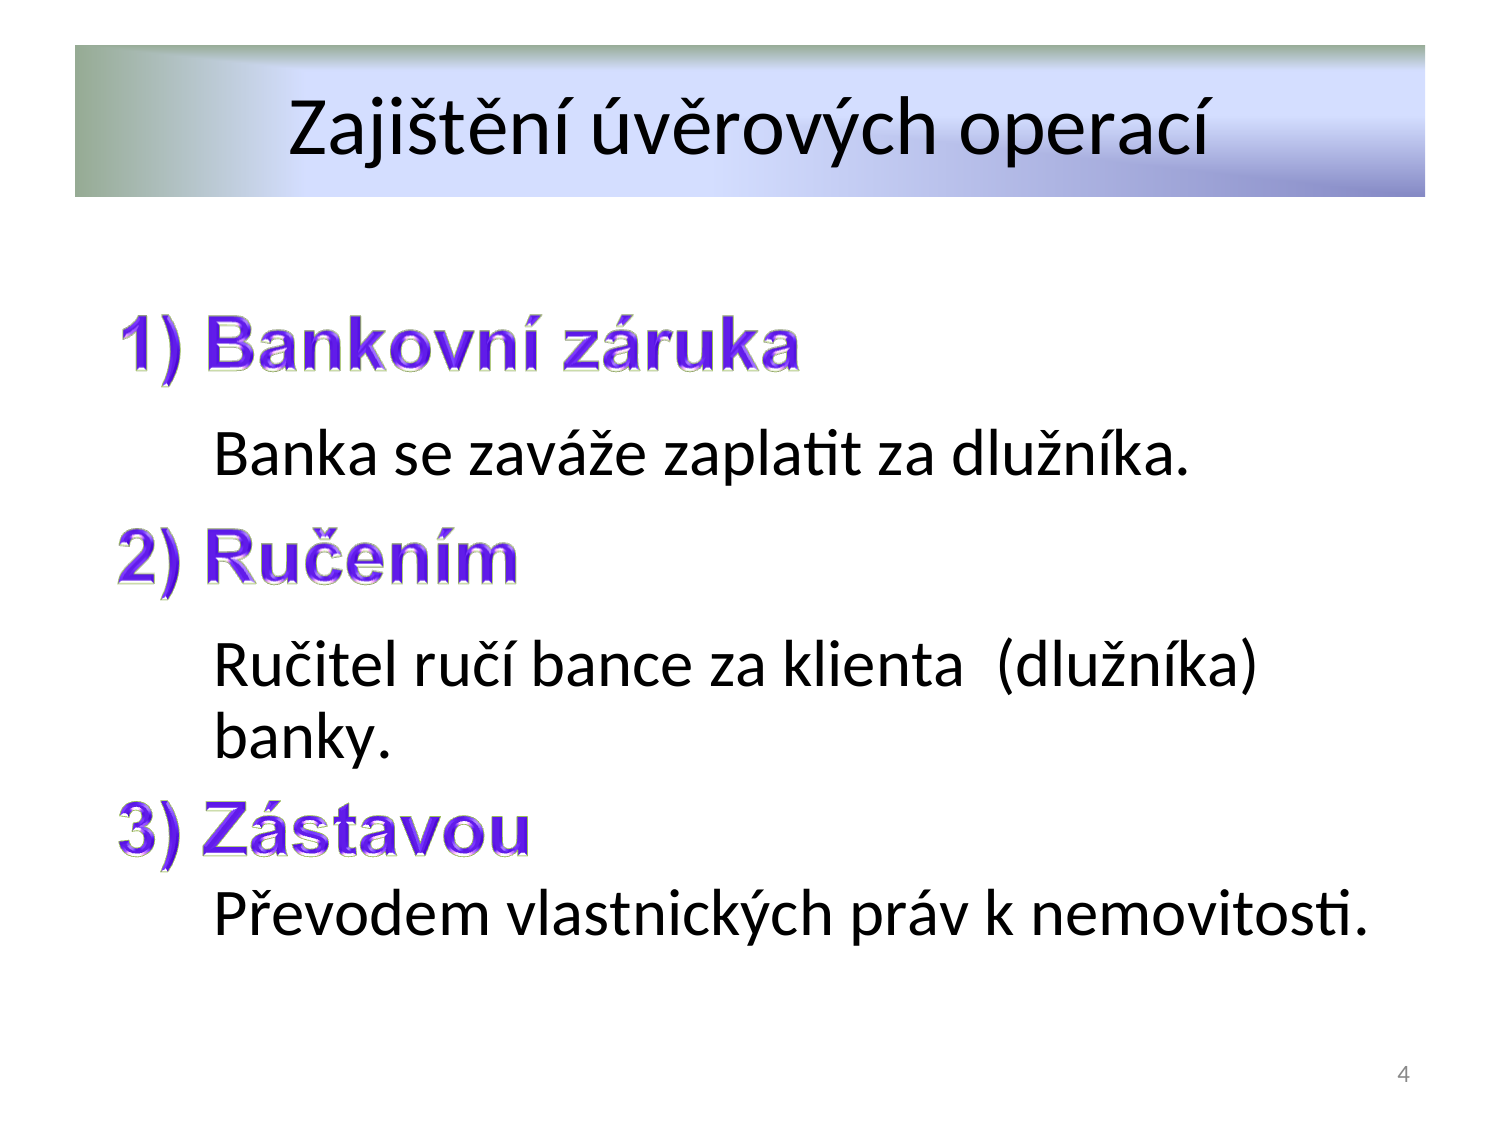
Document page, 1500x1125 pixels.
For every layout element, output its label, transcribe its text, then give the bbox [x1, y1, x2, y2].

text_box <číslo> [1074, 1042, 1426, 1103]
picture [70, 272, 849, 398]
picture [69, 758, 580, 883]
title Zajištění úvěrových operací [75, 45, 1426, 197]
picture [69, 485, 568, 610]
list Banka se zaváže zaplatit za dlužníka. Ručitel ručí bance za klienta (dlužníka) banky. Převodem vlastnických práv k nemovitosti. [76, 314, 1427, 1046]
